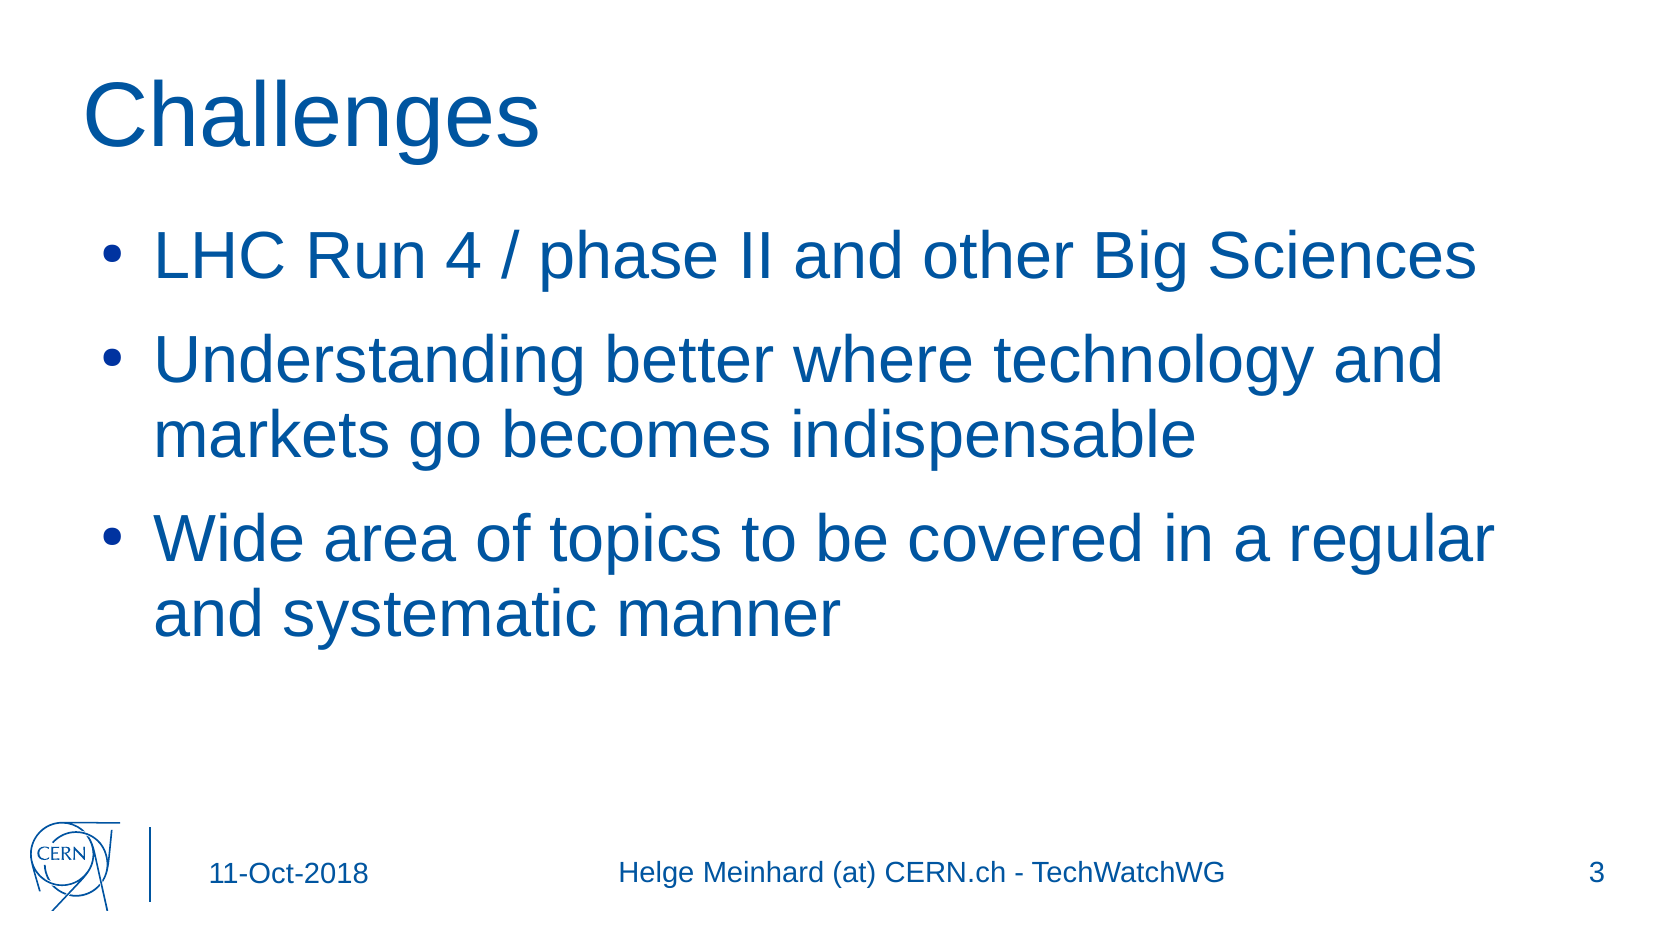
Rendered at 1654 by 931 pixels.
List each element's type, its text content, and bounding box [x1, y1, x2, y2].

list LHC Run 4 / phase II and other Big Sciences Understanding better where technology and markets go becomes indispensable Wide area of topics to be covered in a regular and systematic manner [82, 217, 1571, 757]
title Challenges [82, 37, 1571, 193]
